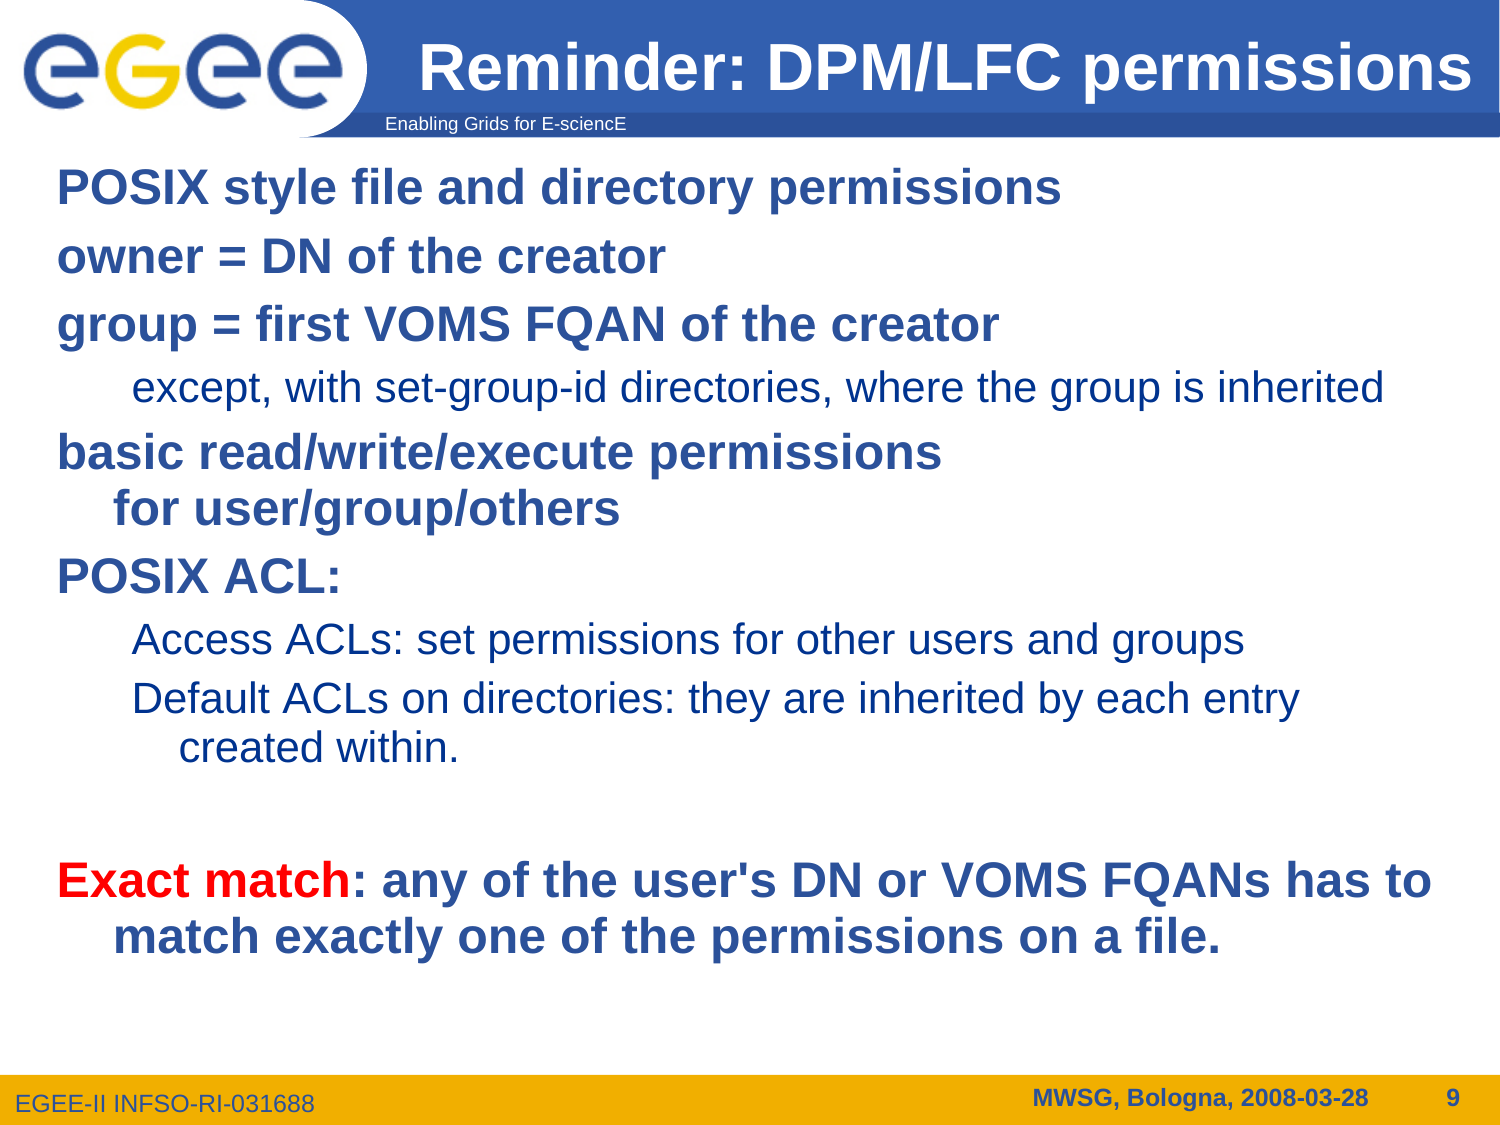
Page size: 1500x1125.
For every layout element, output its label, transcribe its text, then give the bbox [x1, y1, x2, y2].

list POSIX style file and directory permissions owner = DN of the creator group = first VOMS FQAN of the creator except, with set-group-id directories, where the group is inherited basic read/write/execute permissions for user/group/others POSIX ACL: Access ACLs: set permissions for other users and groups Default ACLs on directories: they are inherited by each entry created within. Exact match: any of the user's DN or VOMS FQANs has to match exactly one of the permissions on a file. [56, 159, 1466, 1036]
title Reminder: DPM/LFC permissions [369, 18, 1475, 117]
picture [18, 30, 349, 112]
